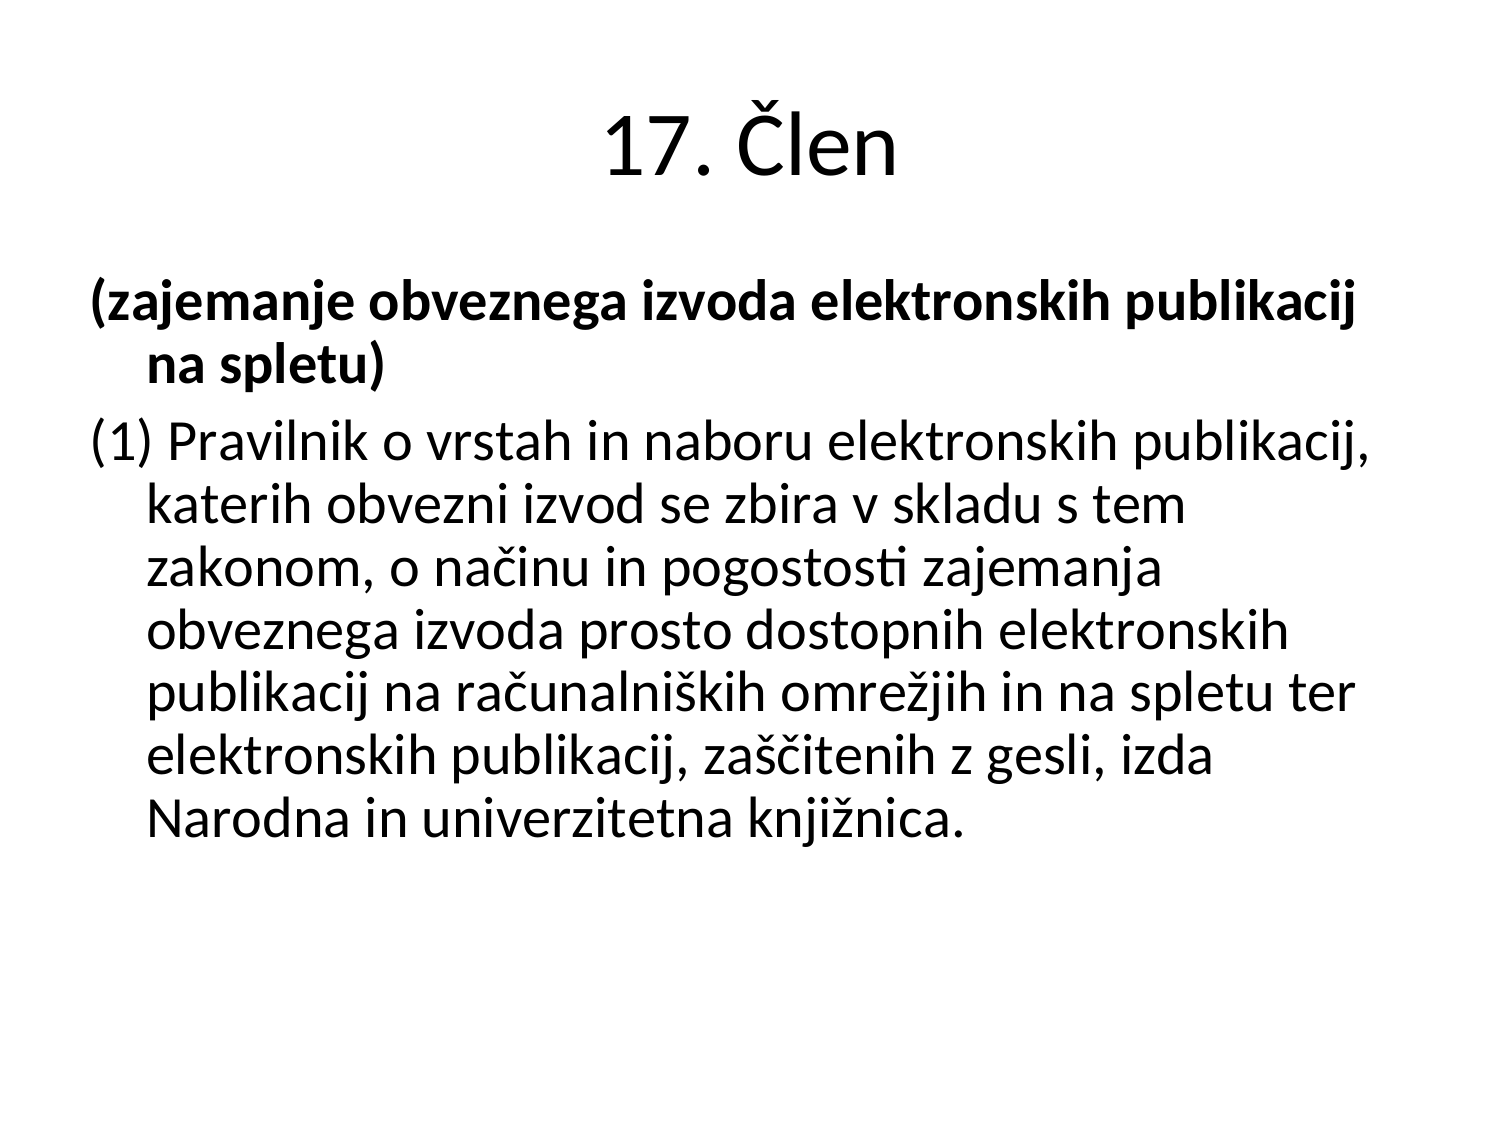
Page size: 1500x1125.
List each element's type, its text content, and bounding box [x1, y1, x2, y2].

list (zajemanje obveznega izvoda elektronskih publikacij na spletu) (1) Pravilnik o vrstah in naboru elektronskih publikacij, katerih obvezni izvod se zbira v skladu s tem zakonom, o načinu in pogostosti zajemanja obveznega izvoda prosto dostopnih elektronskih publikacij na računalniških omrežjih in na spletu ter elektronskih publikacij, zaščitenih z gesli, izda Narodna in univerzitetna knjižnica. [75, 262, 1426, 1006]
title 17. Člen [75, 45, 1426, 233]
